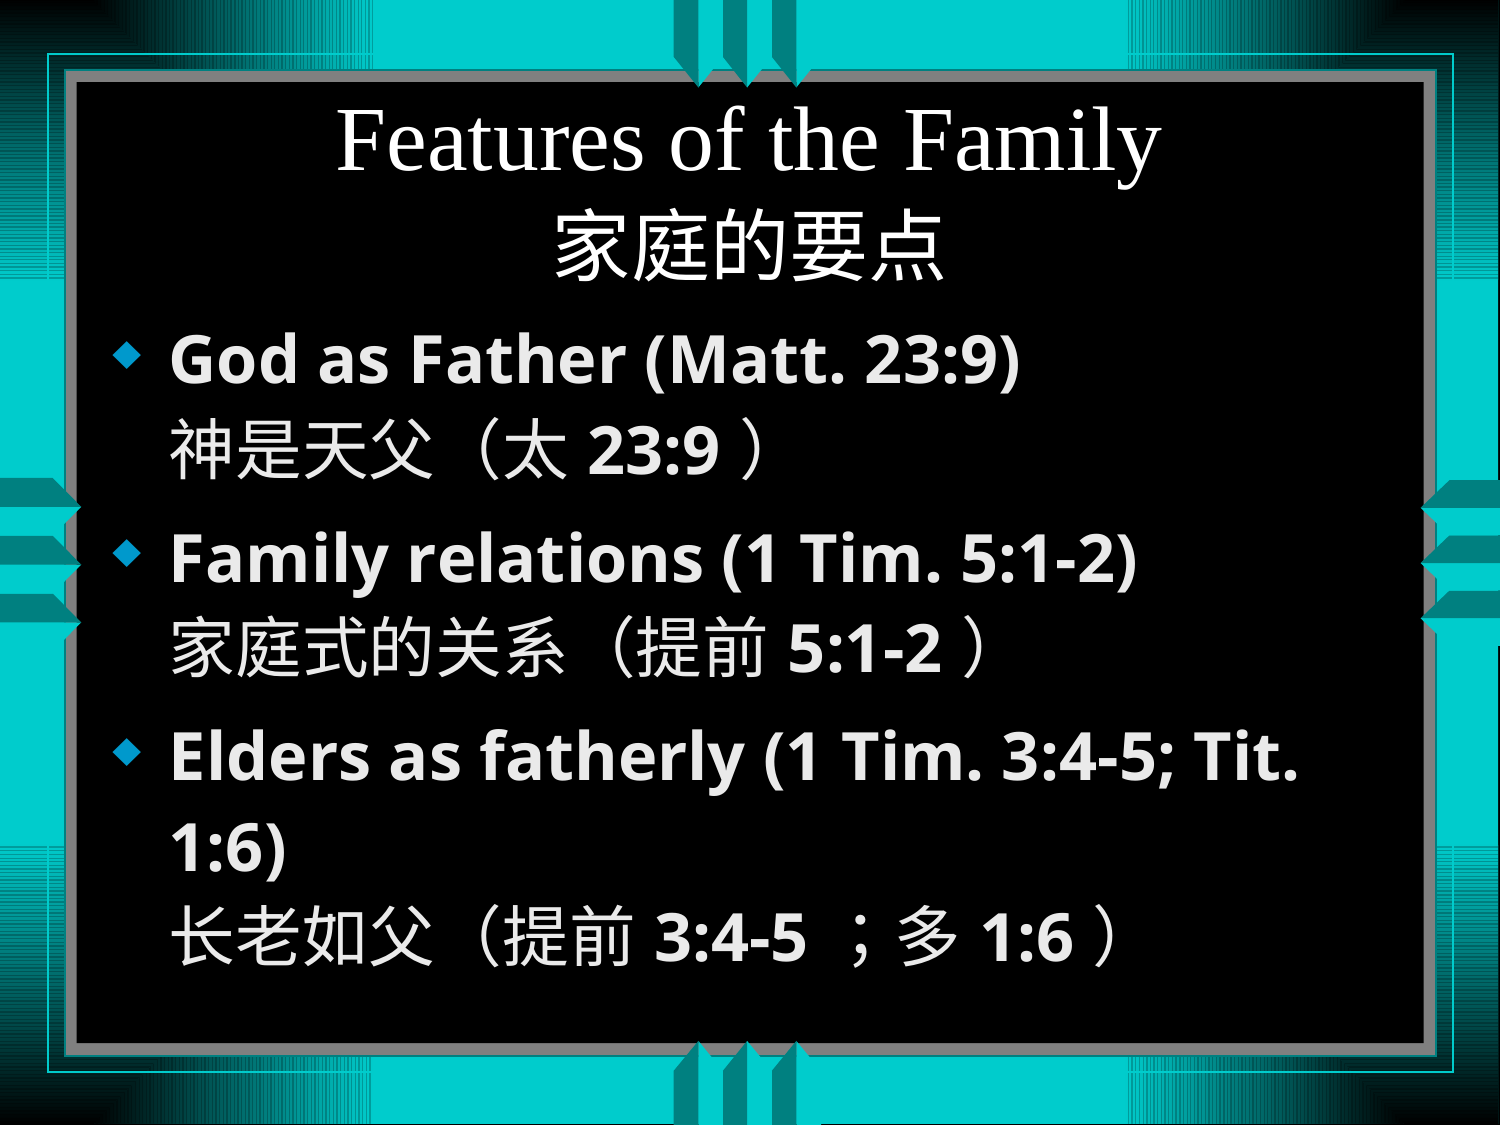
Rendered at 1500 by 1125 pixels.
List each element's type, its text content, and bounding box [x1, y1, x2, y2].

list God as Father (Matt. 23:9) 神是天父（太23:9） Family relations (1 Tim. 5:1-2) 家庭式的关系（提前5:1-2） Elders as fatherly (1 Tim. 3:4-5; Tit. 1:6) 长老如父（提前3:4-5；多1:6） [112, 312, 1388, 1008]
title Features of the Family 家庭的要点 [112, 82, 1388, 306]
